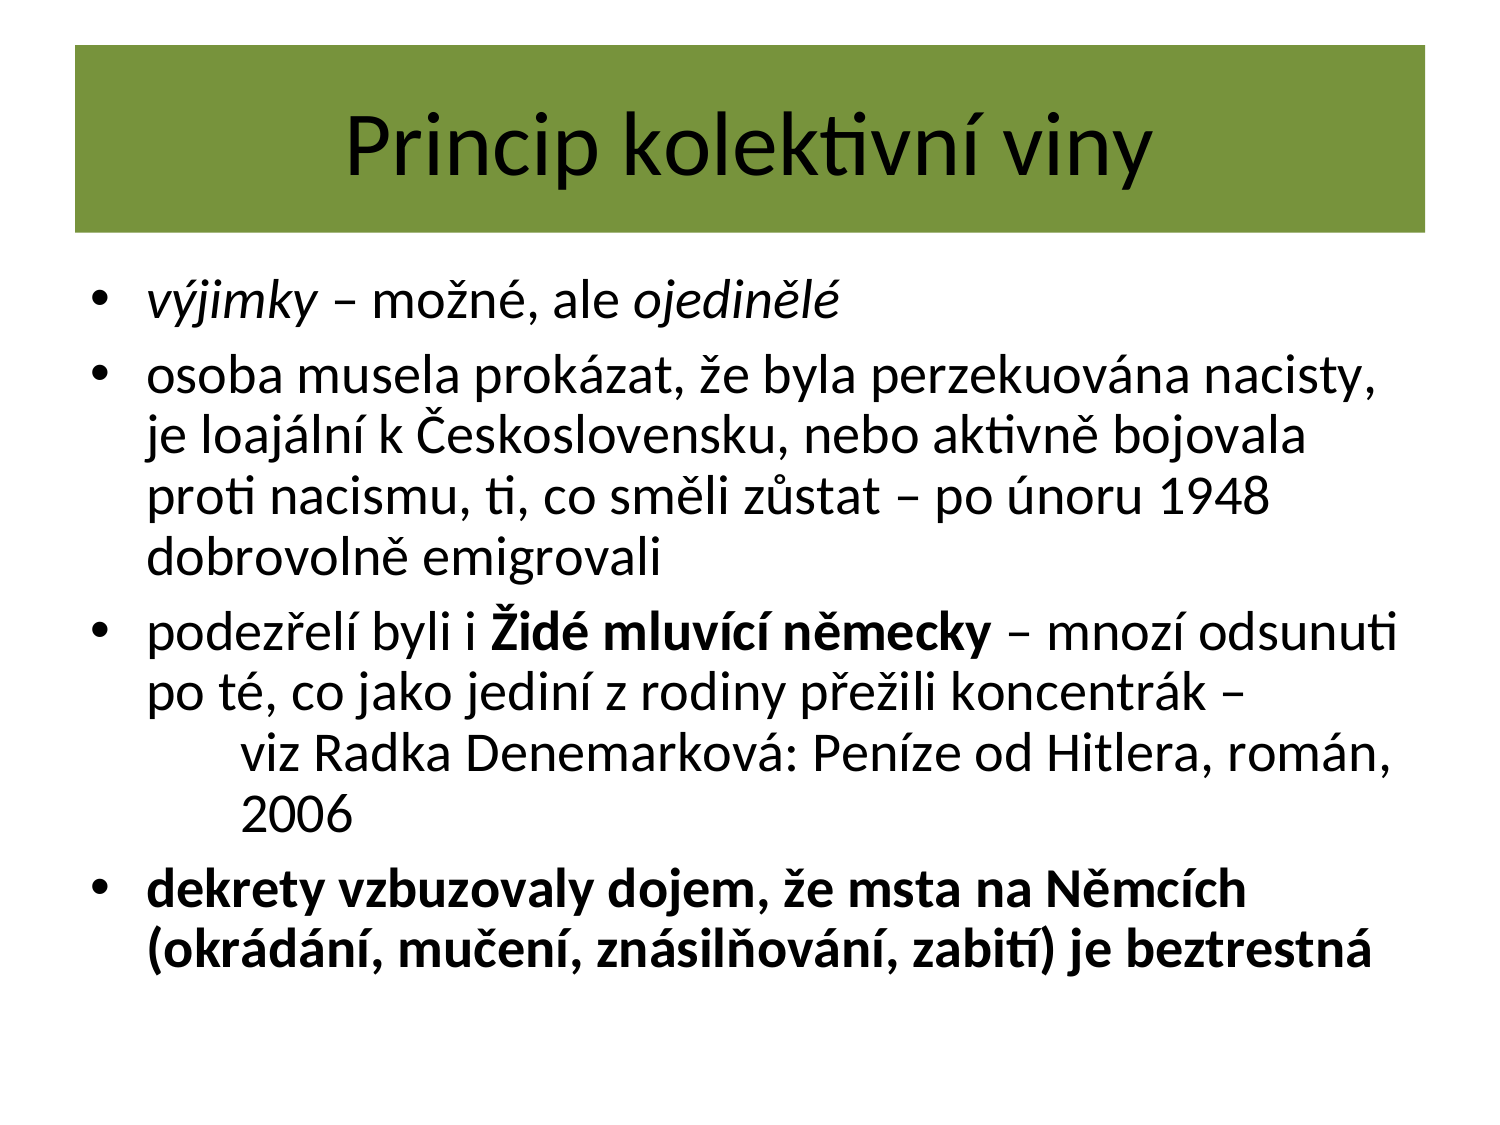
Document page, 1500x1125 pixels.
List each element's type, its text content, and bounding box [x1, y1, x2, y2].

list výjimky – možné, ale ojedinělé osoba musela prokázat, že byla perzekuována nacisty, je loajální k Československu, nebo aktivně bojovala proti nacismu, ti, co směli zůstat – po únoru 1948 dobrovolně emigrovali podezřelí byli i Židé mluvící německy – mnozí odsunuti po té, co jako jediní z rodiny přežili koncentrák – viz Radka Denemarková: Peníze od Hitlera, román, 2006 dekrety vzbuzovaly dojem, že msta na Němcích (okrádání, mučení, znásilňování, zabití) je beztrestná [75, 262, 1426, 1006]
title Princip kolektivní viny [75, 45, 1426, 233]
